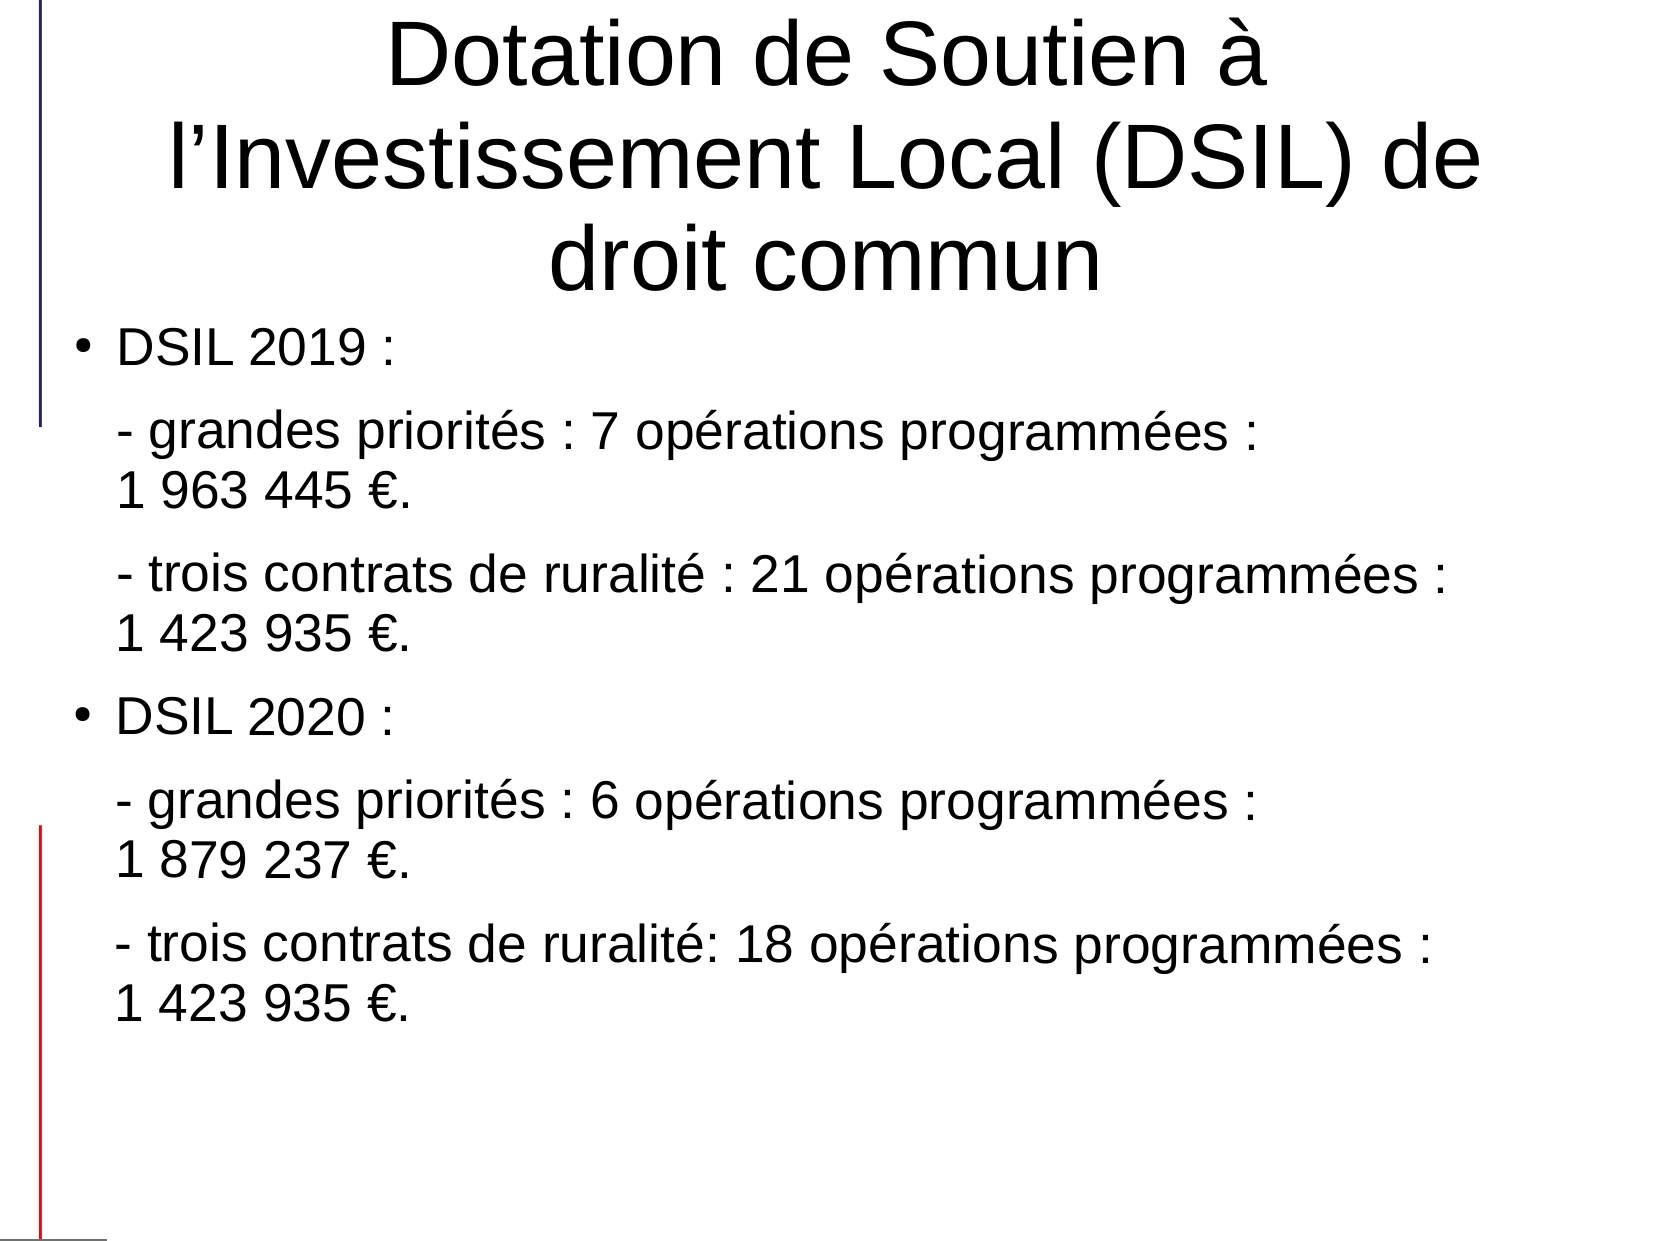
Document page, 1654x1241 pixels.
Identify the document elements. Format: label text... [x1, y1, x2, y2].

list DSIL 2019 : - grandes priorités : 7 opérations programmées : 1 963 445 €. - trois contrats de ruralité : 21 opérations programmées : 1 423 935 €. DSIL 2020 : - grandes priorités : 6 opérations programmées : 1 879 237 €. - trois contrats de ruralité: 18 opérations programmées : 1 423 935 €. [58, 316, 1478, 1040]
title Dotation de Soutien à l’Investissement Local (DSIL) de droit commun [107, 2, 1548, 311]
picture [0, 0, 107, 1241]
